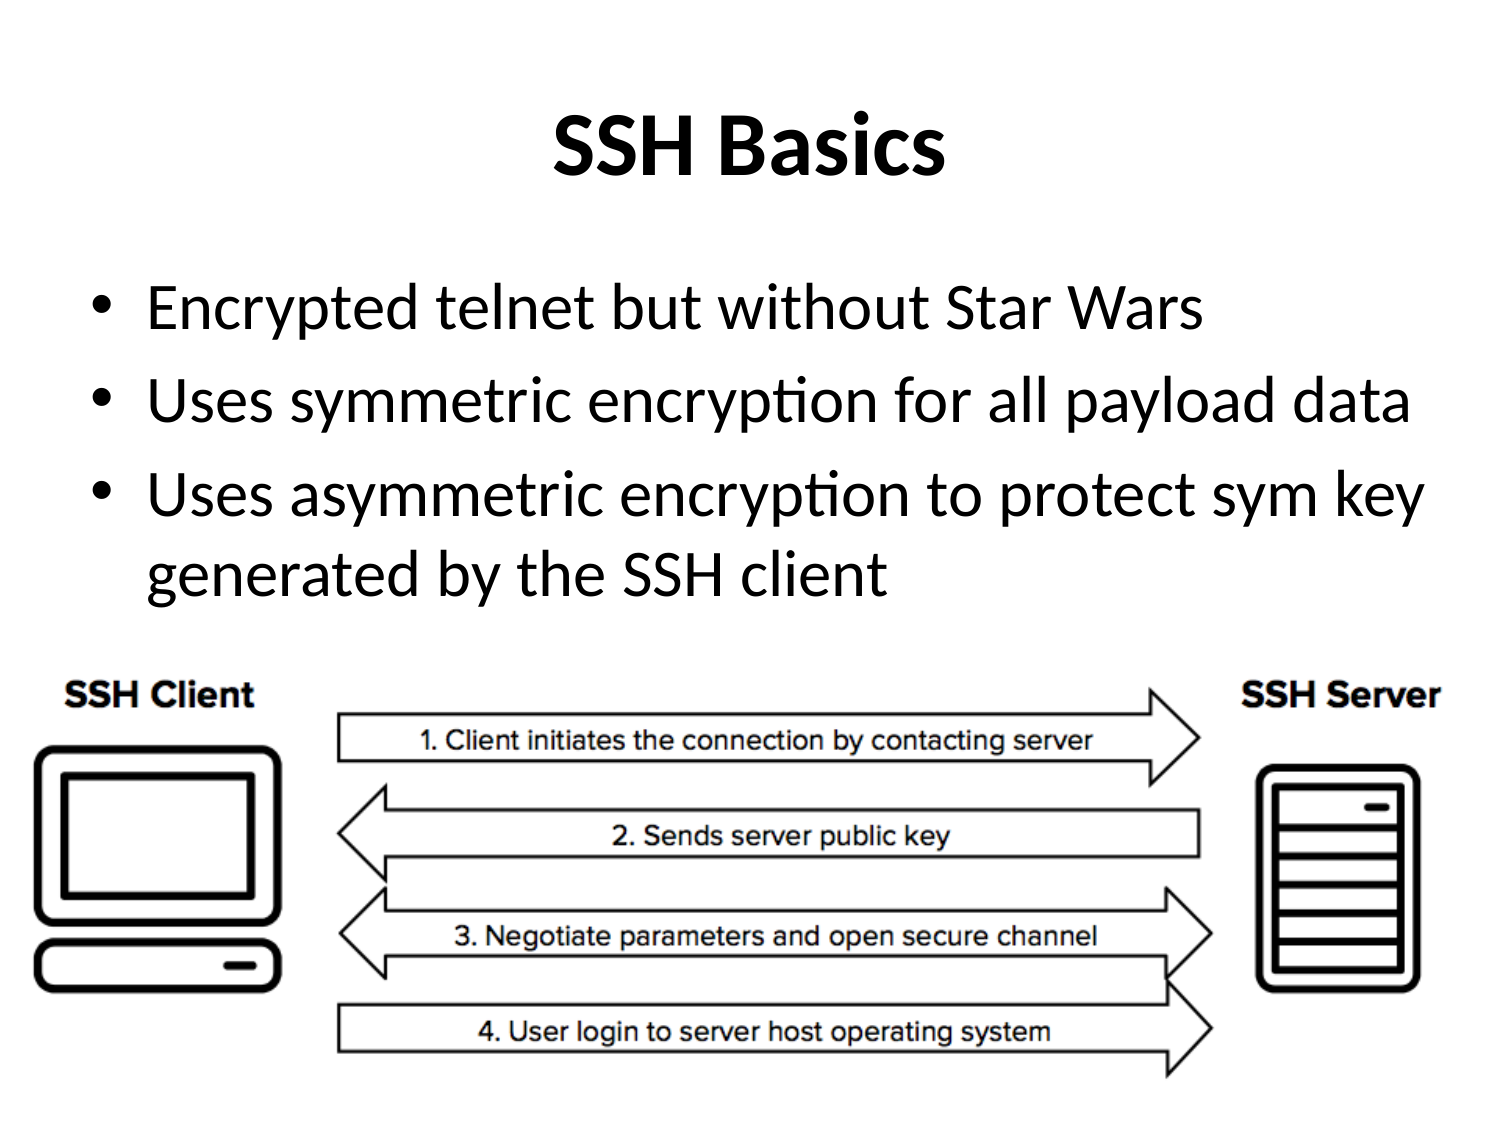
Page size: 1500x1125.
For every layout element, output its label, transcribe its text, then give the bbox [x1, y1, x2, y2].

list Encrypted telnet but without Star Wars Uses symmetric encryption for all payload data Uses asymmetric encryption to protect sym key generated by the SSH client [75, 255, 1469, 656]
picture [31, 656, 1469, 1082]
title SSH Basics [75, 45, 1425, 233]
